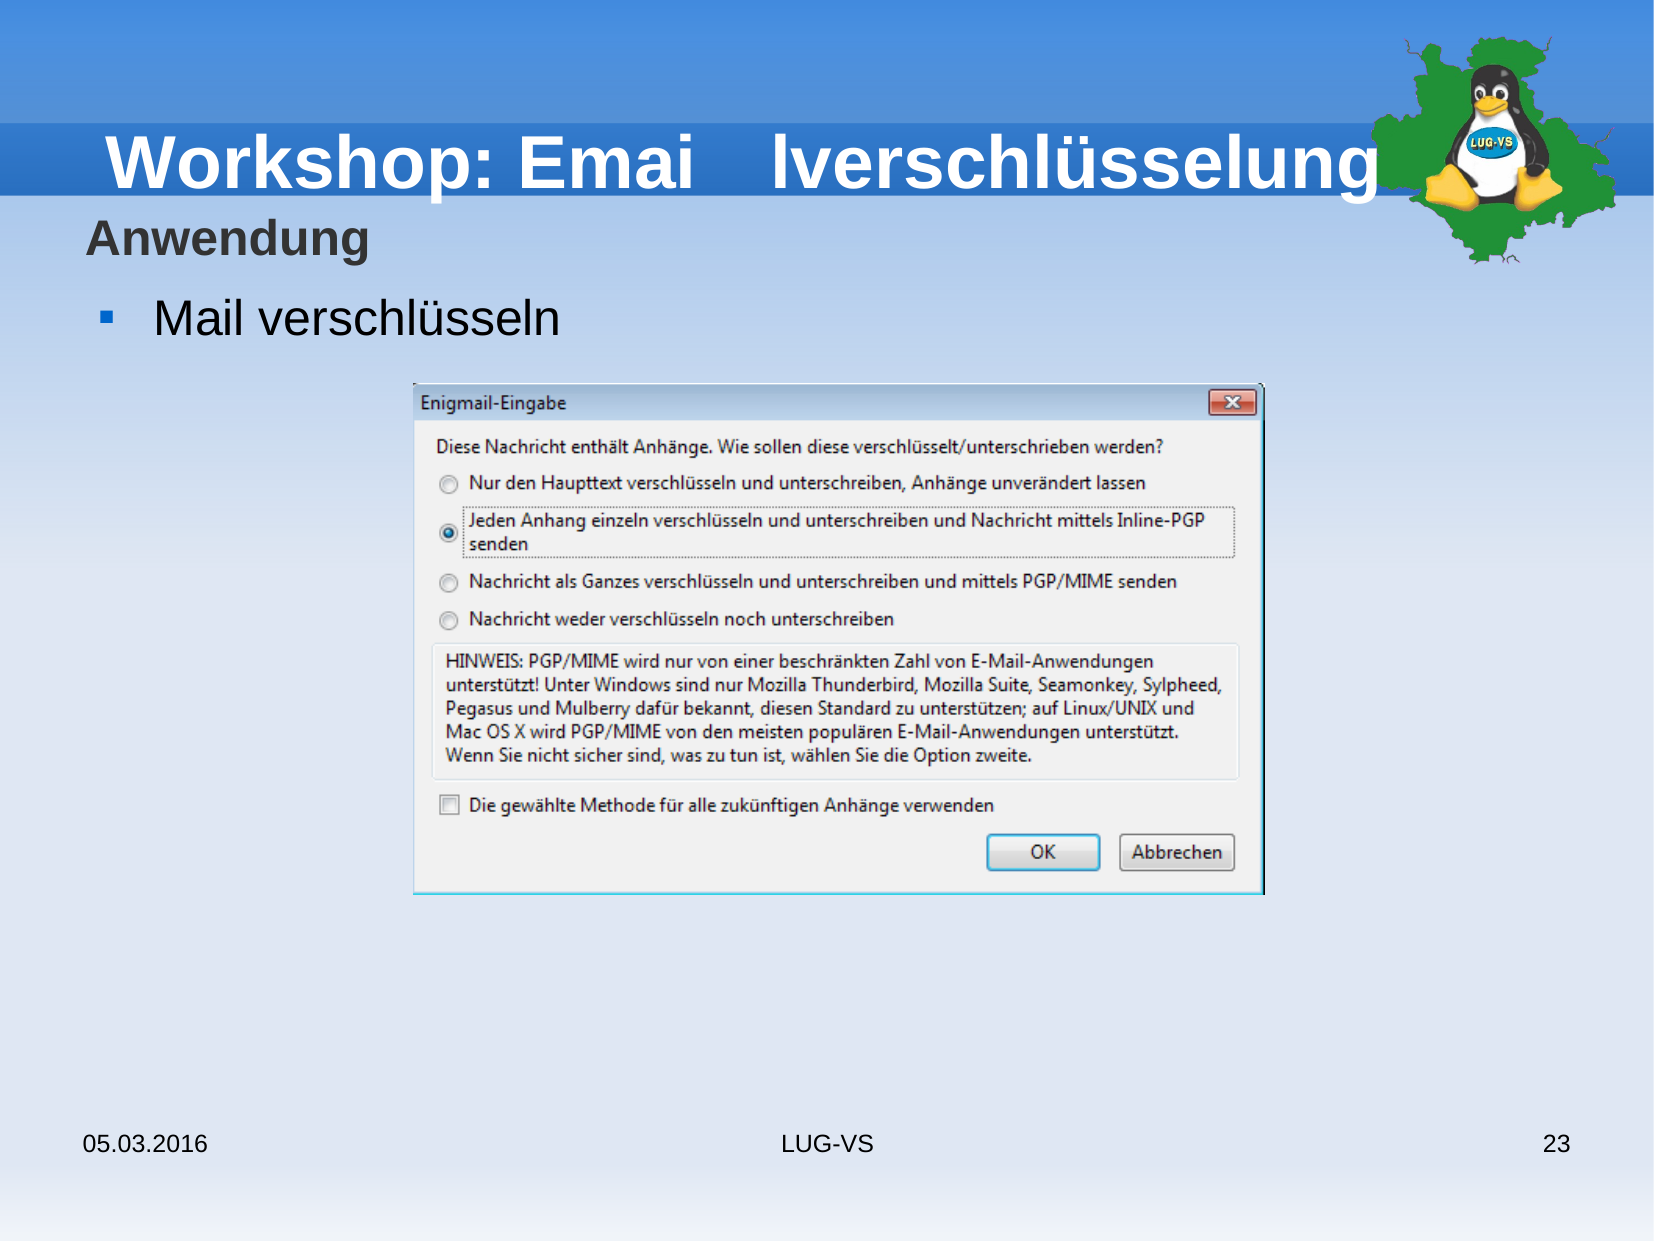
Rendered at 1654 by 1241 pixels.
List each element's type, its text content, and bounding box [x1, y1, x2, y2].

text_box Anwendung [14, 209, 1418, 267]
picture [0, 0, 1654, 1241]
picture [1489, 137, 1512, 149]
list Mail verschlüsseln [82, 290, 1571, 1109]
title Workshop: Emai lverschlüsselung [0, 59, 1489, 267]
